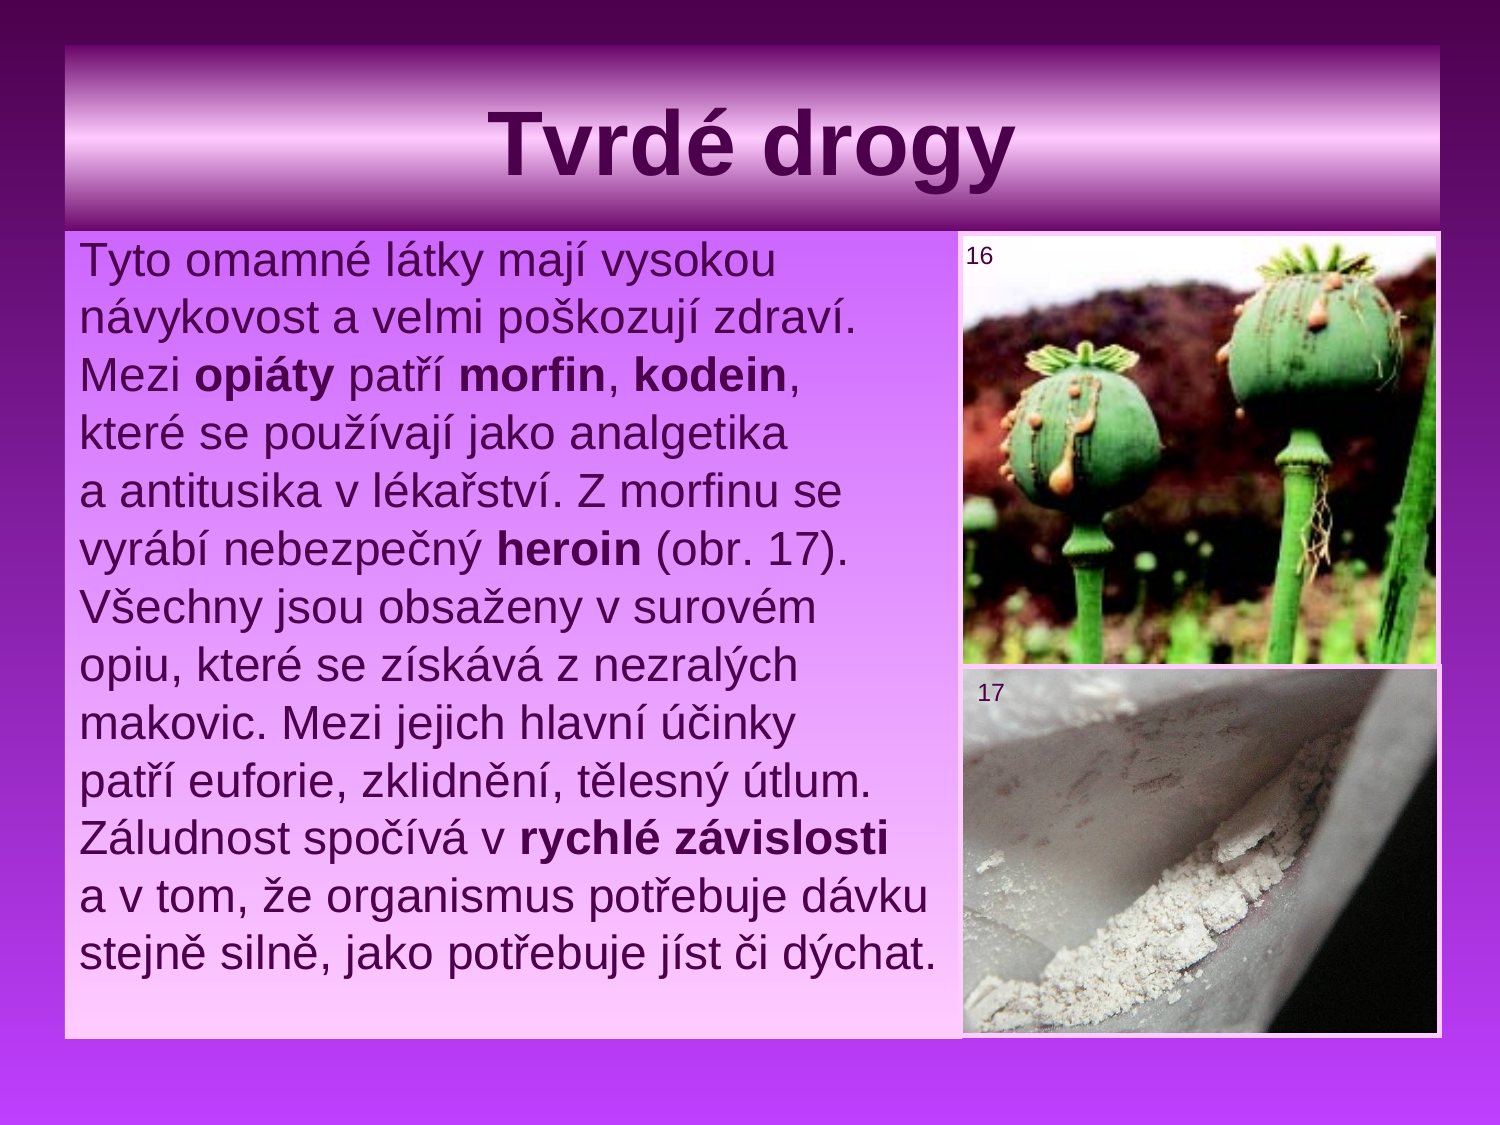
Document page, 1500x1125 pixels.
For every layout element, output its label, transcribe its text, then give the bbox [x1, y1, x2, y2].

picture [962, 235, 1436, 664]
title Tvrdé drogy [64, 45, 1440, 231]
text_box 17 [962, 668, 1021, 715]
list Tyto omamné látky mají vysokou návykovost a velmi poškozují zdraví. Mezi opiáty patří morfin, kodein, které se používají jako analgetika a antitusika v lékařství. Z morfinu se vyrábí nebezpečný heroin (obr. 17). Všechny jsou obsaženy v surovém opiu, které se získává z nezralých makovic. Mezi jejich hlavní účinky patří euforie, zklidnění, tělesný útlum. Záludnost spočívá v rychlé závislosti a v tom, že organismus potřebuje dávku stejně silně, jako potřebuje jíst či dýchat. [64, 231, 963, 1039]
text_box 16 [950, 231, 1009, 278]
picture [962, 668, 1438, 1033]
